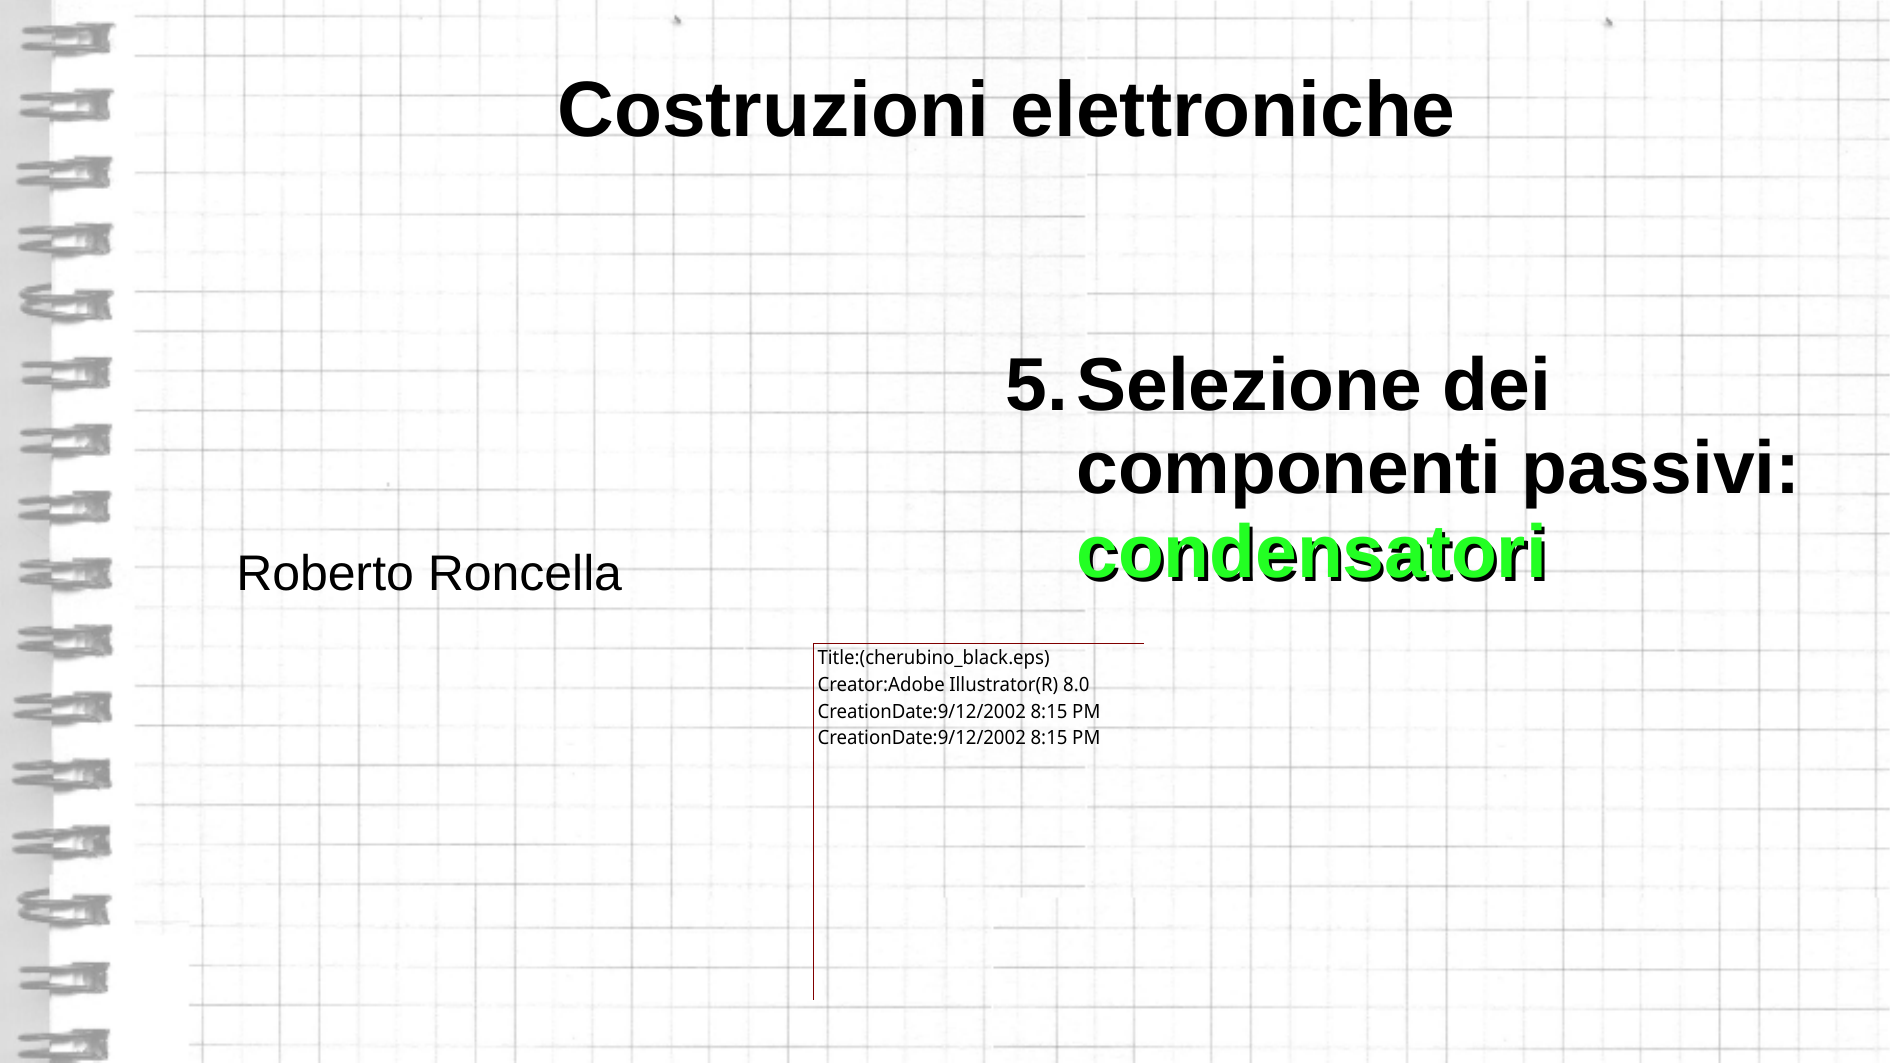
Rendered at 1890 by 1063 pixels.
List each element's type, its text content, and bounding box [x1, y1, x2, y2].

title Costruzioni elettroniche [124, 20, 1890, 198]
text_box Roberto Roncella [236, 214, 1890, 932]
text_box 5. Selezione dei componenti passivi: condensatori [990, 334, 1857, 602]
picture [0, 0, 1890, 1063]
